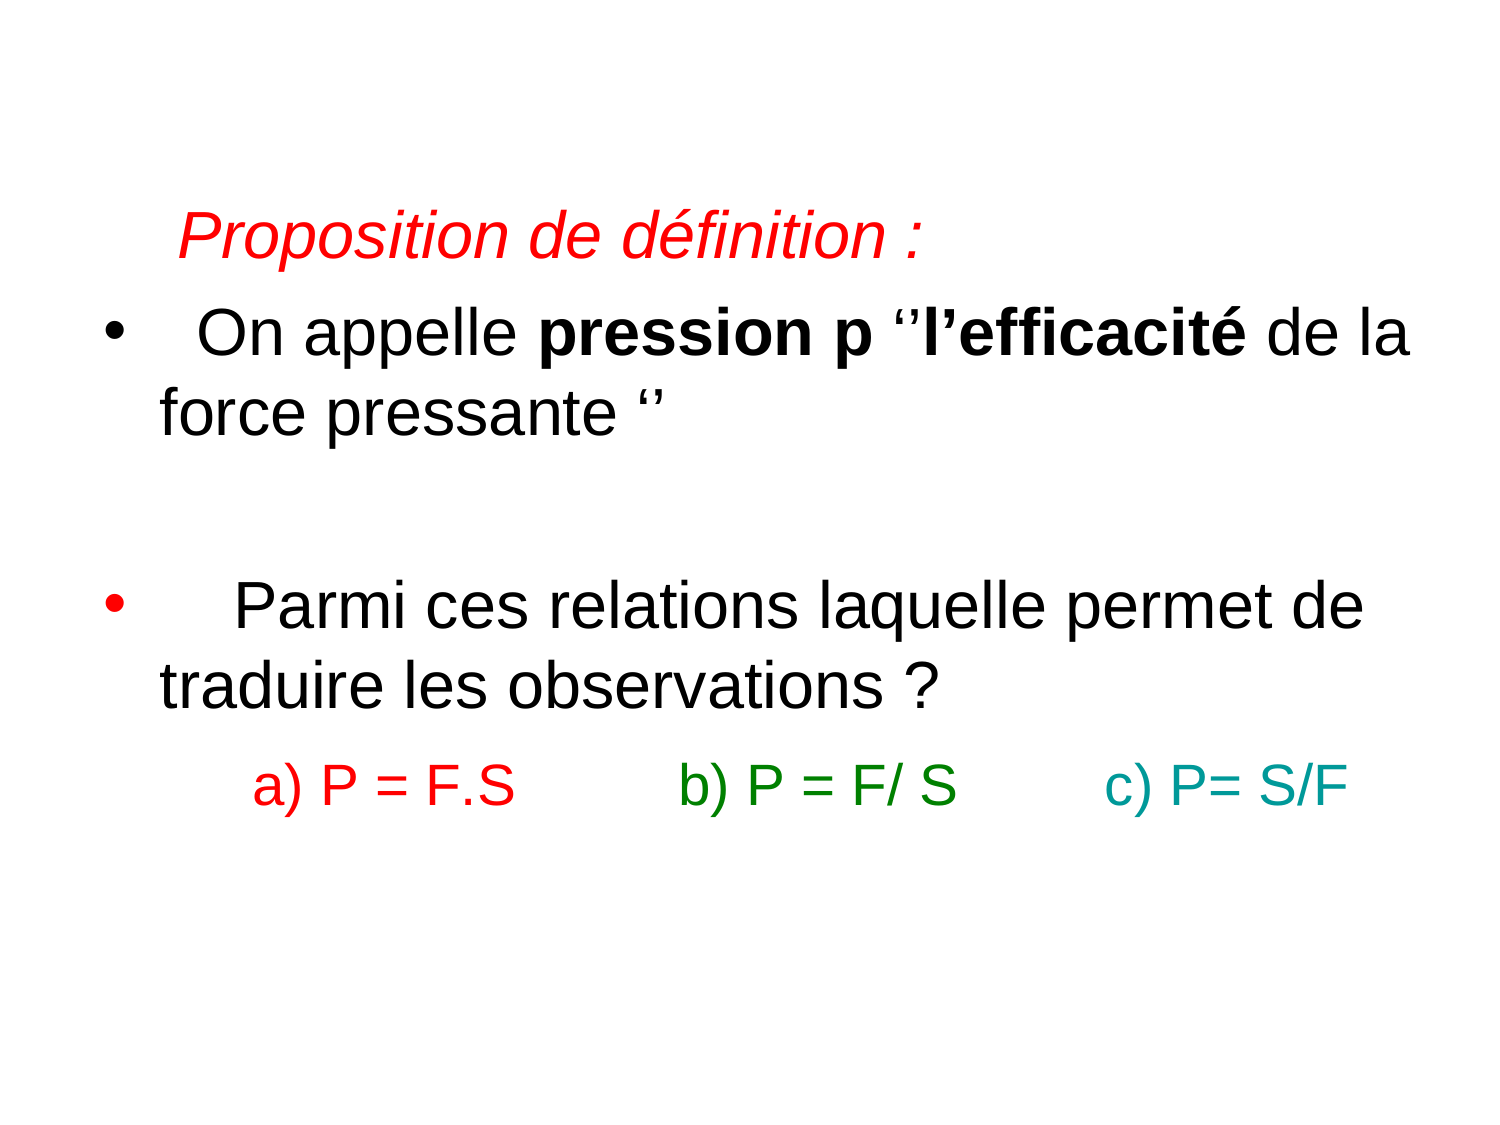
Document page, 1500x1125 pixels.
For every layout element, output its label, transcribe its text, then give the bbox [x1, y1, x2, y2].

list Proposition de définition : On appelle pression p ‘’l’efficacité de la force pressante ‘’ Parmi ces relations laquelle permet de traduire les observations ? a) P = F.S b) P = F/ S c) P= S/F [88, 184, 1439, 928]
